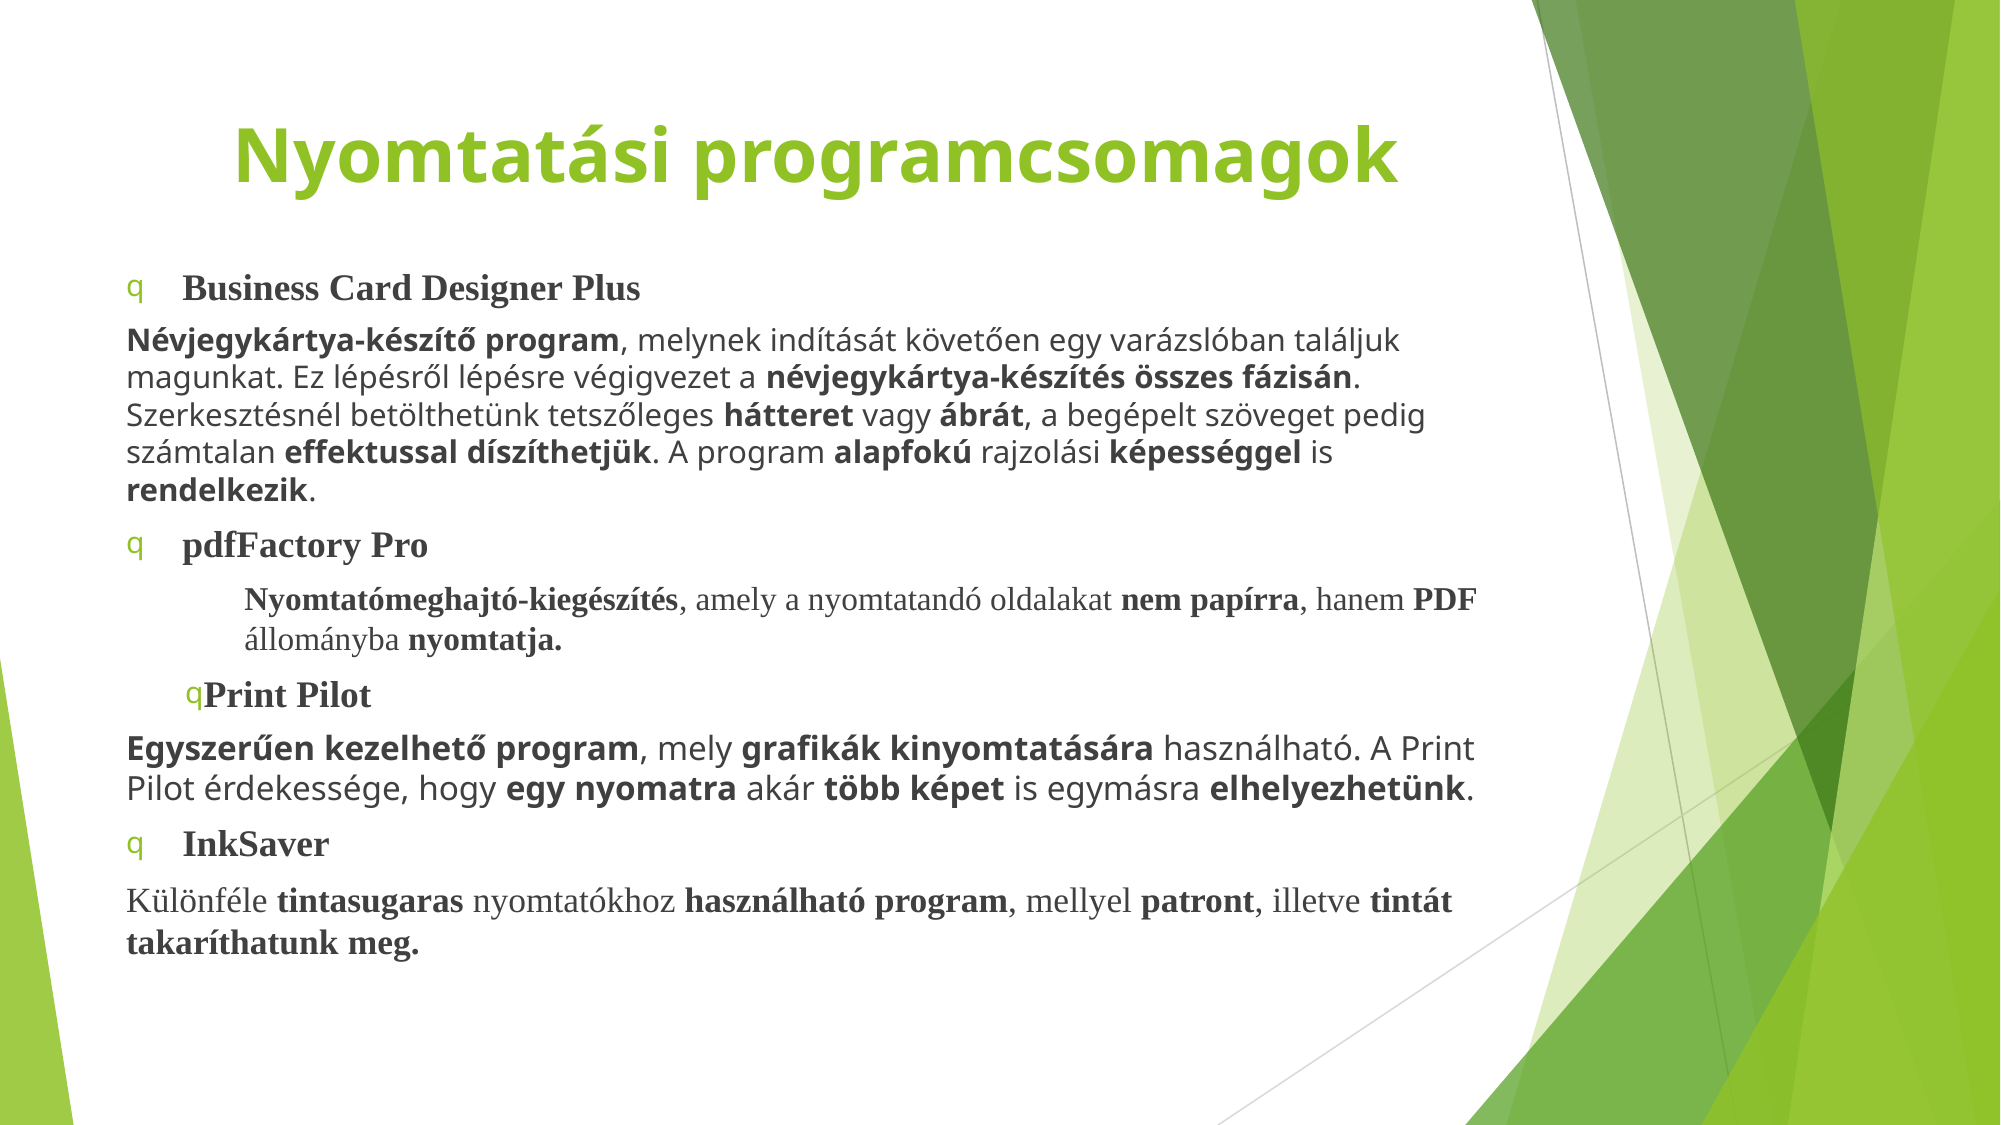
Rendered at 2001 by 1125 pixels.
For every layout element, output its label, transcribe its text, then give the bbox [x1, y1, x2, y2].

list Business Card Designer Plus Névjegykártya-készítő program, melynek indítását követően egy varázslóban találjuk magunkat. Ez lépésről lépésre végigvezet a névjegykártya-készítés összes fázisán. Szerkesztésnél betölthetünk tetszőleges hátteret vagy ábrát, a begépelt szöveget pedig számtalan effektussal díszíthetjük. A program alapfokú rajzolási képességgel is rendelkezik. pdfFactory Pro Nyomtatómeghajtó-kiegészítés, amely a nyomtatandó oldalakat nem papírra, hanem PDF állományba nyomtatja. Print Pilot Egyszerűen kezelhető program, mely grafikák kinyomtatására használható. A Print Pilot érdekessége, hogy egy nyomatra akár több képet is egymásra elhelyezhetünk. InkSaver Különféle tintasugaras nyomtatókhoz használható program, mellyel patront, illetve tintát takaríthatunk meg. [111, 255, 1522, 1025]
title Nyomtatási programcsomagok [111, 99, 1522, 229]
